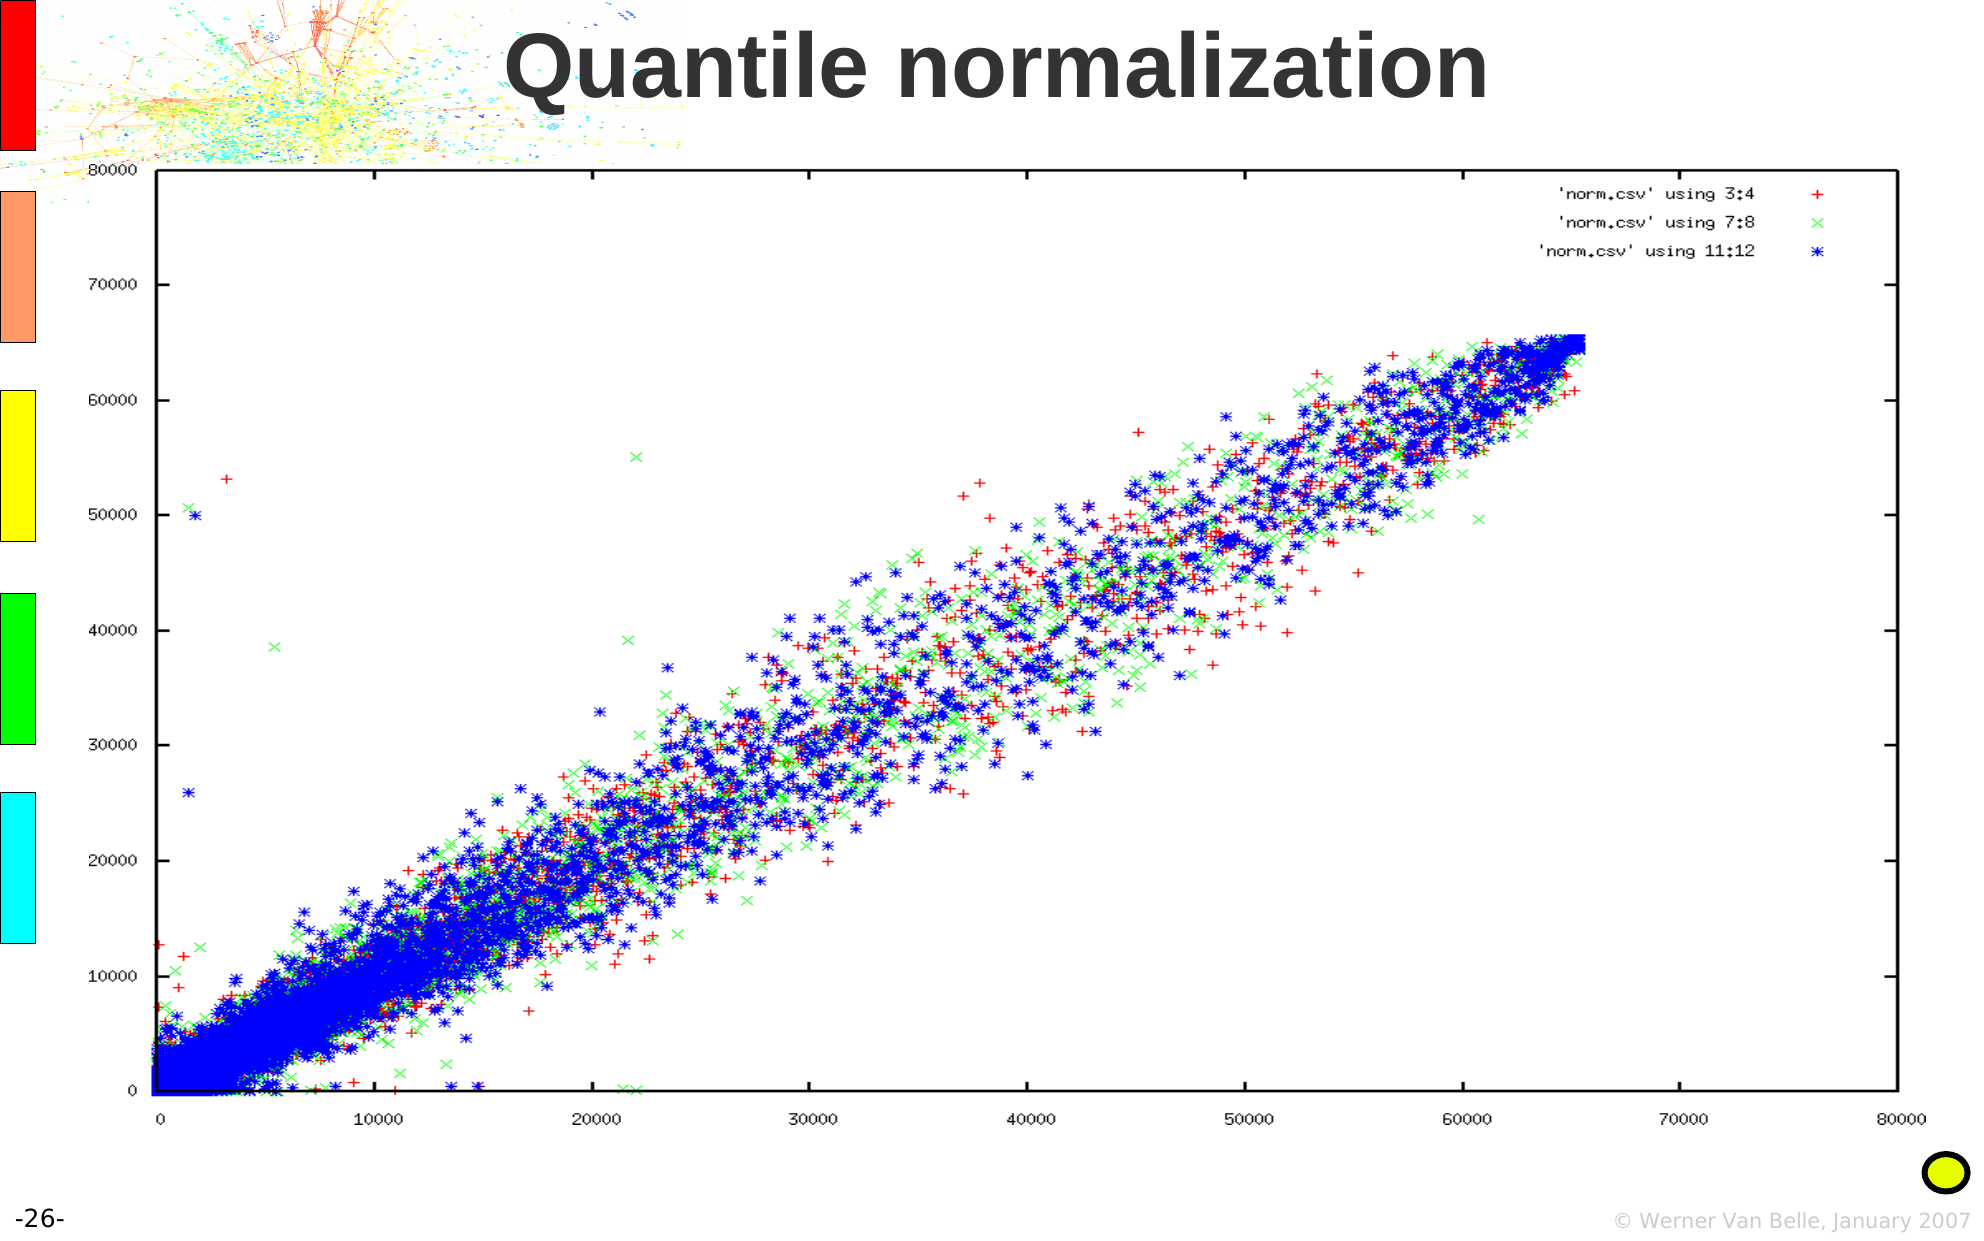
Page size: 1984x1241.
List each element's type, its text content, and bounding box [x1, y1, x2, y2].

text_box [1924, 1154, 1968, 1192]
picture [89, 164, 1926, 1126]
title Quantile normalization [150, 0, 1845, 133]
title Gene Expression [0, 0, 688, 203]
